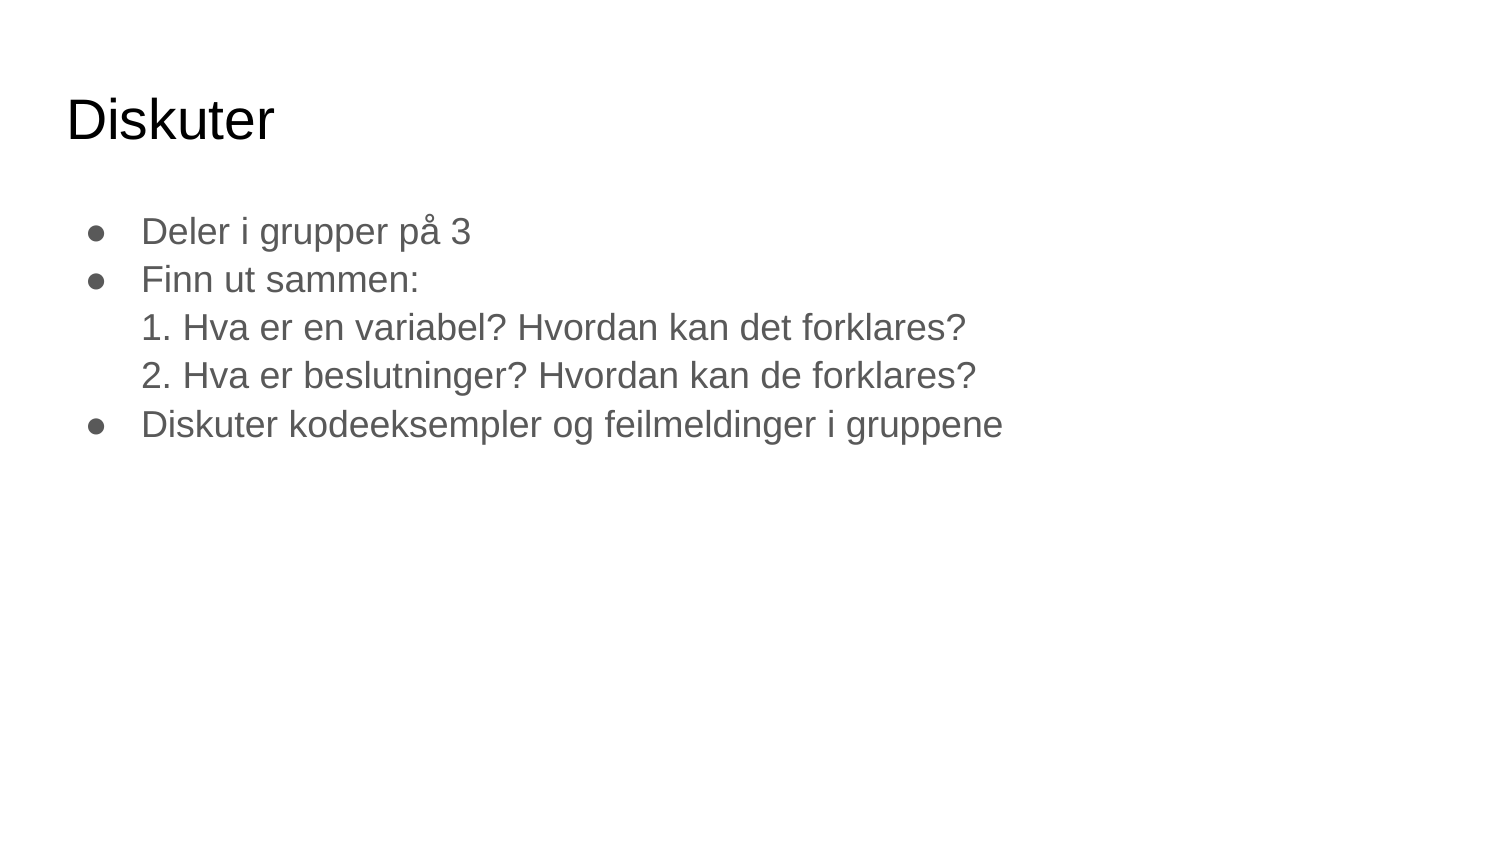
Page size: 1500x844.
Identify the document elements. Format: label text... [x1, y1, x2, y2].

title Diskuter [51, 72, 1449, 167]
list Deler i grupper på 3 Finn ut sammen: 1. Hva er en variabel? Hvordan kan det forklares? 2. Hva er beslutninger? Hvordan kan de forklares? Diskuter kodeeksempler og feilmeldinger i gruppene [51, 189, 1449, 750]
